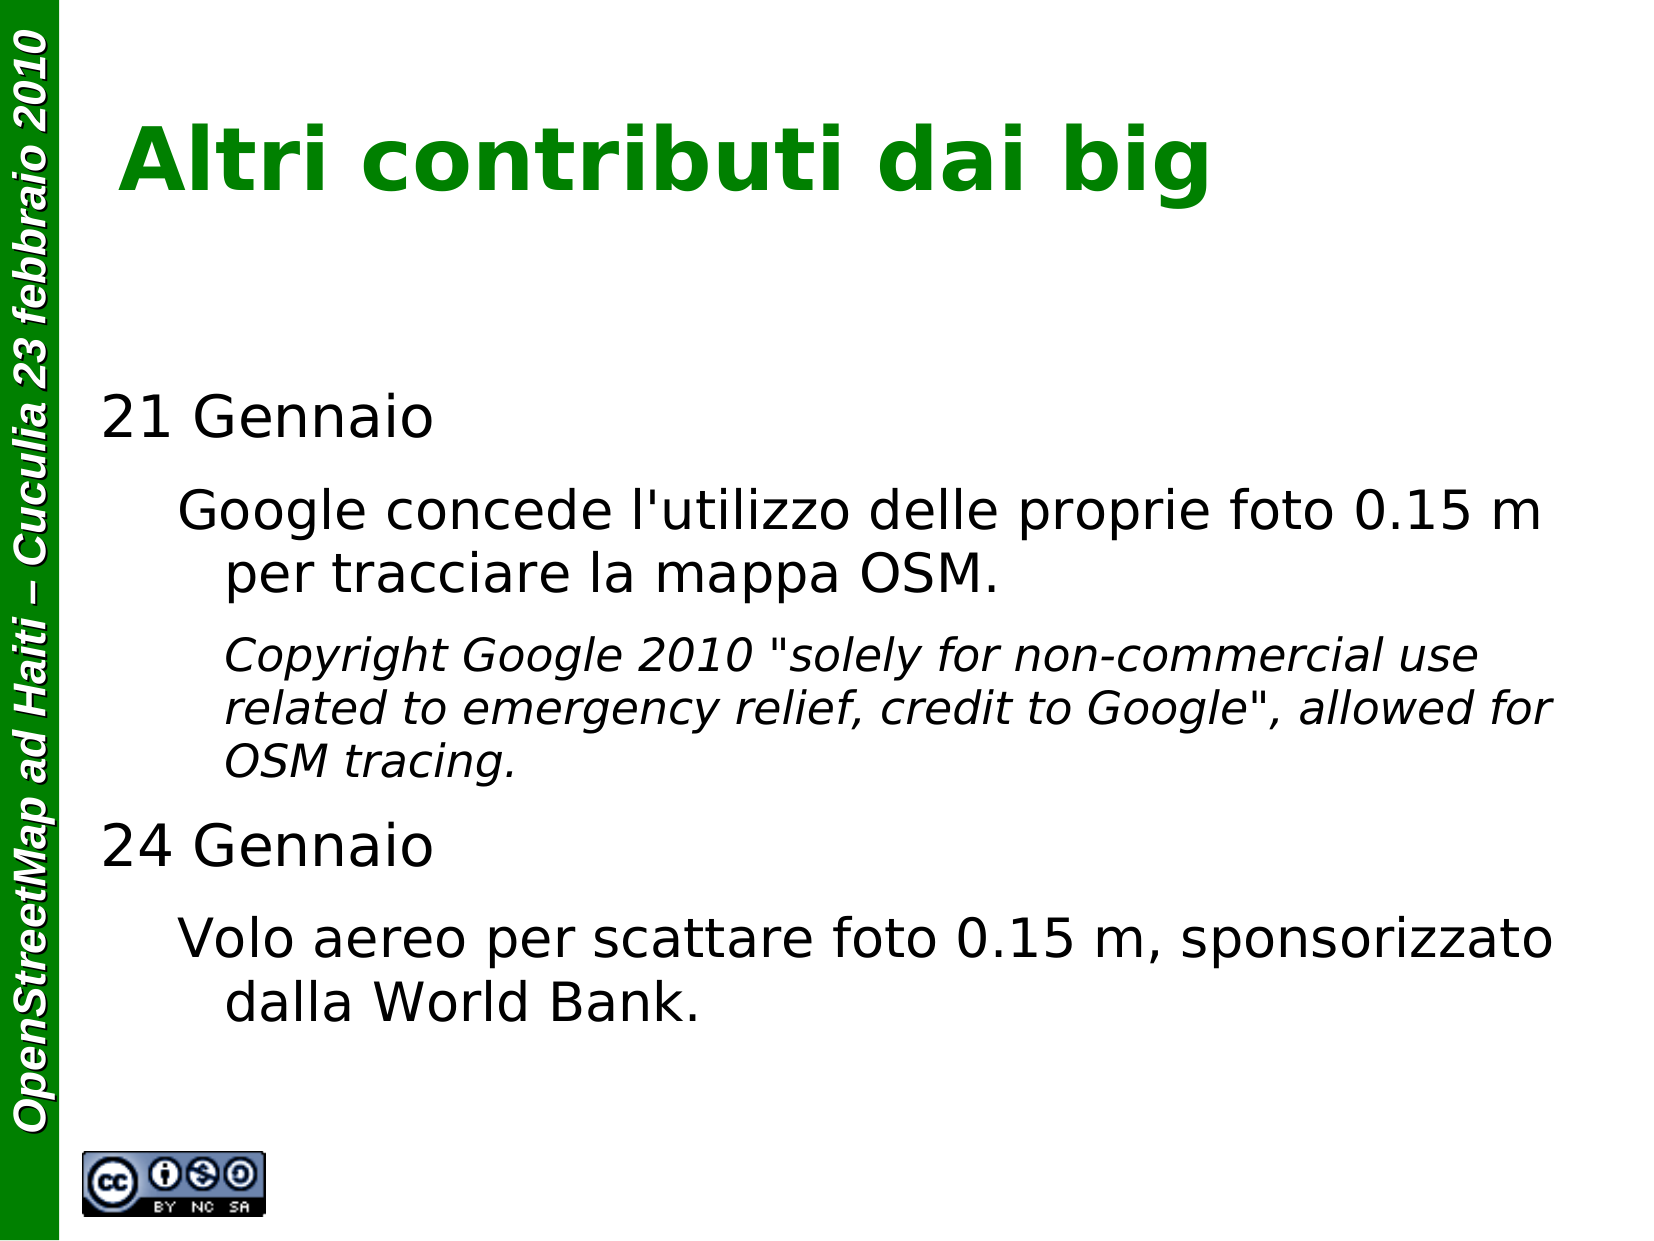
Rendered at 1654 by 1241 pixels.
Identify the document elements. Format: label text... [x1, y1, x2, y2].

list 21 Gennaio Google concede l'utilizzo delle proprie foto 0.15 m per tracciare la mappa OSM. Copyright Google 2010 "solely for non-commercial use related to emergency relief, credit to Google", allowed for OSM tracing. 24 Gennaio Volo aereo per scattare foto 0.15 m, sponsorizzato dalla World Bank. [82, 383, 1571, 1094]
picture [82, 1151, 266, 1217]
title Altri contributi dai big [118, 64, 1394, 257]
